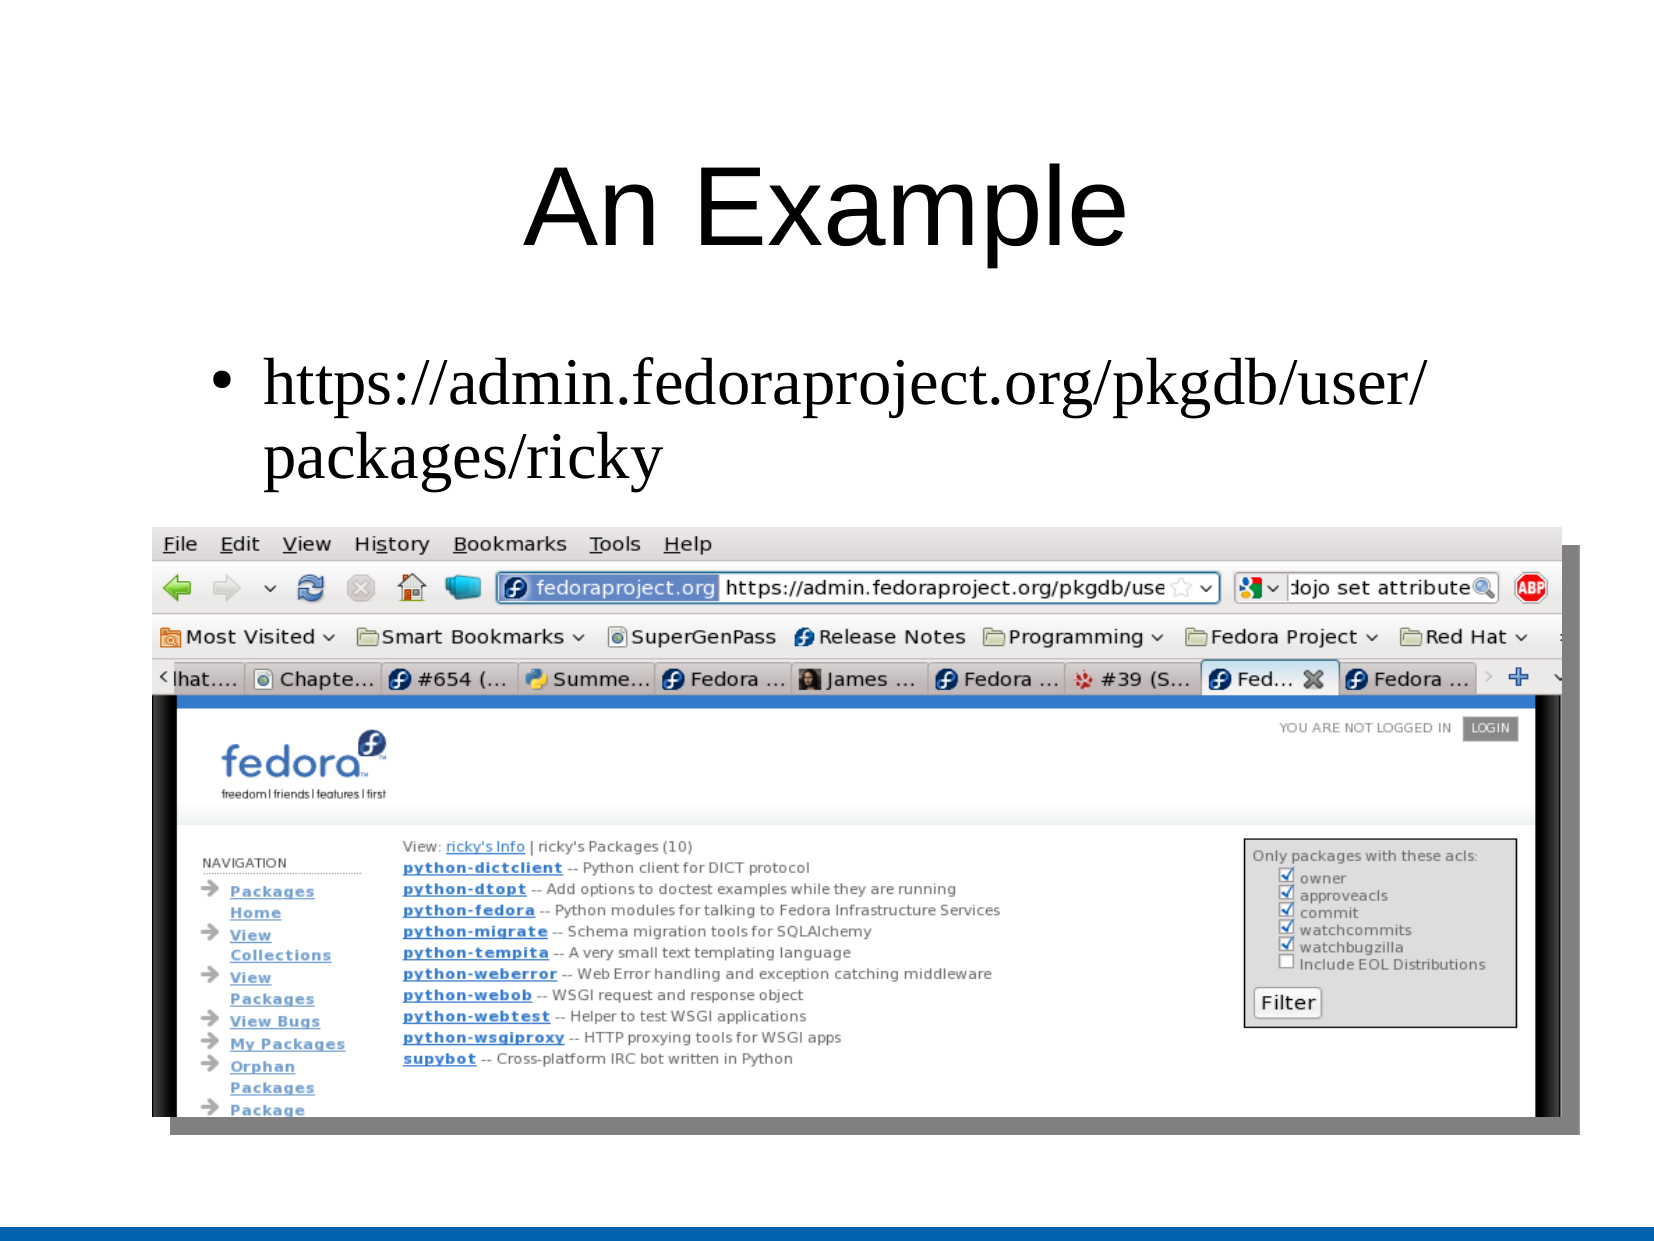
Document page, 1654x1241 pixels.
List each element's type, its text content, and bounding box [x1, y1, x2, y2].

picture [152, 527, 1562, 1117]
title An Example [121, 110, 1533, 303]
list https://admin.fedoraproject.org/pkgdb/user/packages/ricky [121, 344, 1533, 1112]
